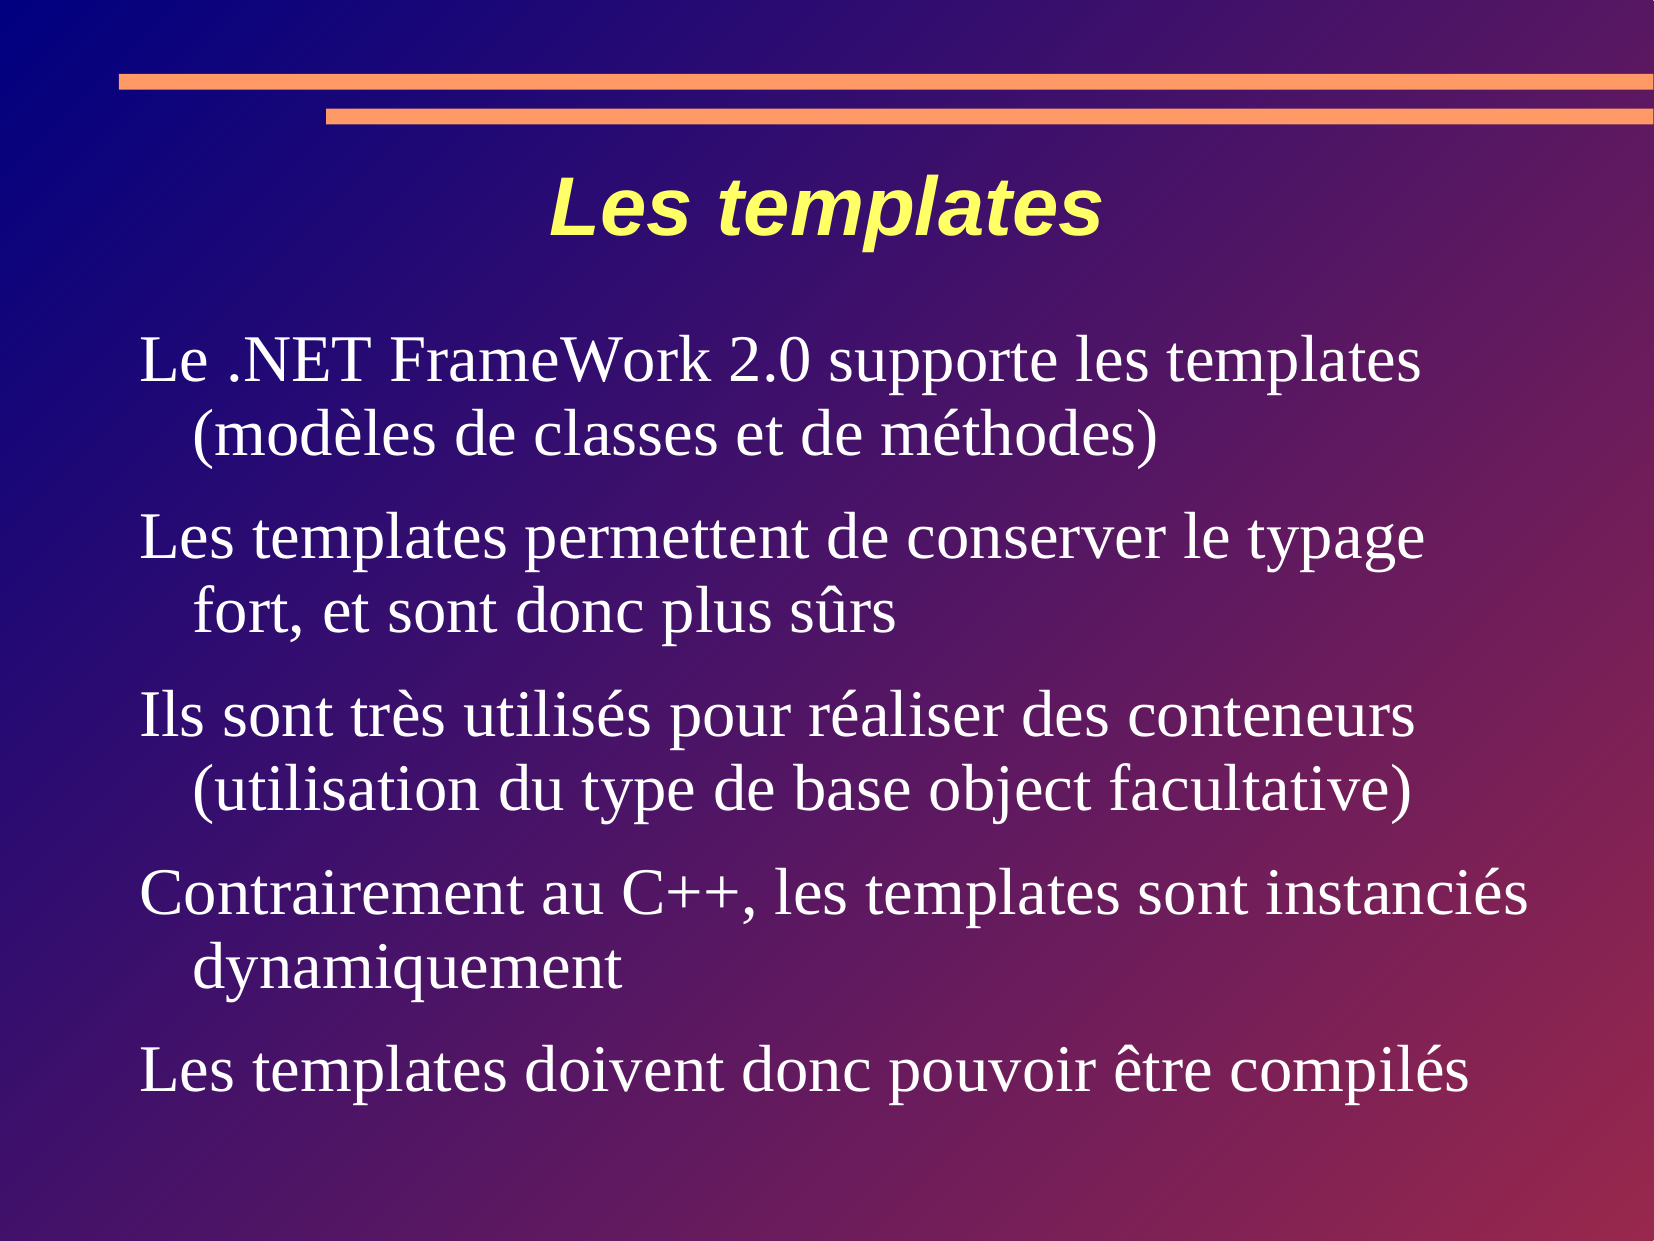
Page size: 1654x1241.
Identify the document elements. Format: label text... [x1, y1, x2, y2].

list Le .NET FrameWork 2.0 supporte les templates (modèles de classes et de méthodes) Les templates permettent de conserver le typage fort, et sont donc plus sûrs Ils sont très utilisés pour réaliser des conteneurs (utilisation du type de base object facultative) Contrairement au C++, les templates sont instanciés dynamiquement Les templates doivent donc pouvoir être compilés [121, 321, 1534, 1107]
title Les templates [121, 102, 1534, 311]
